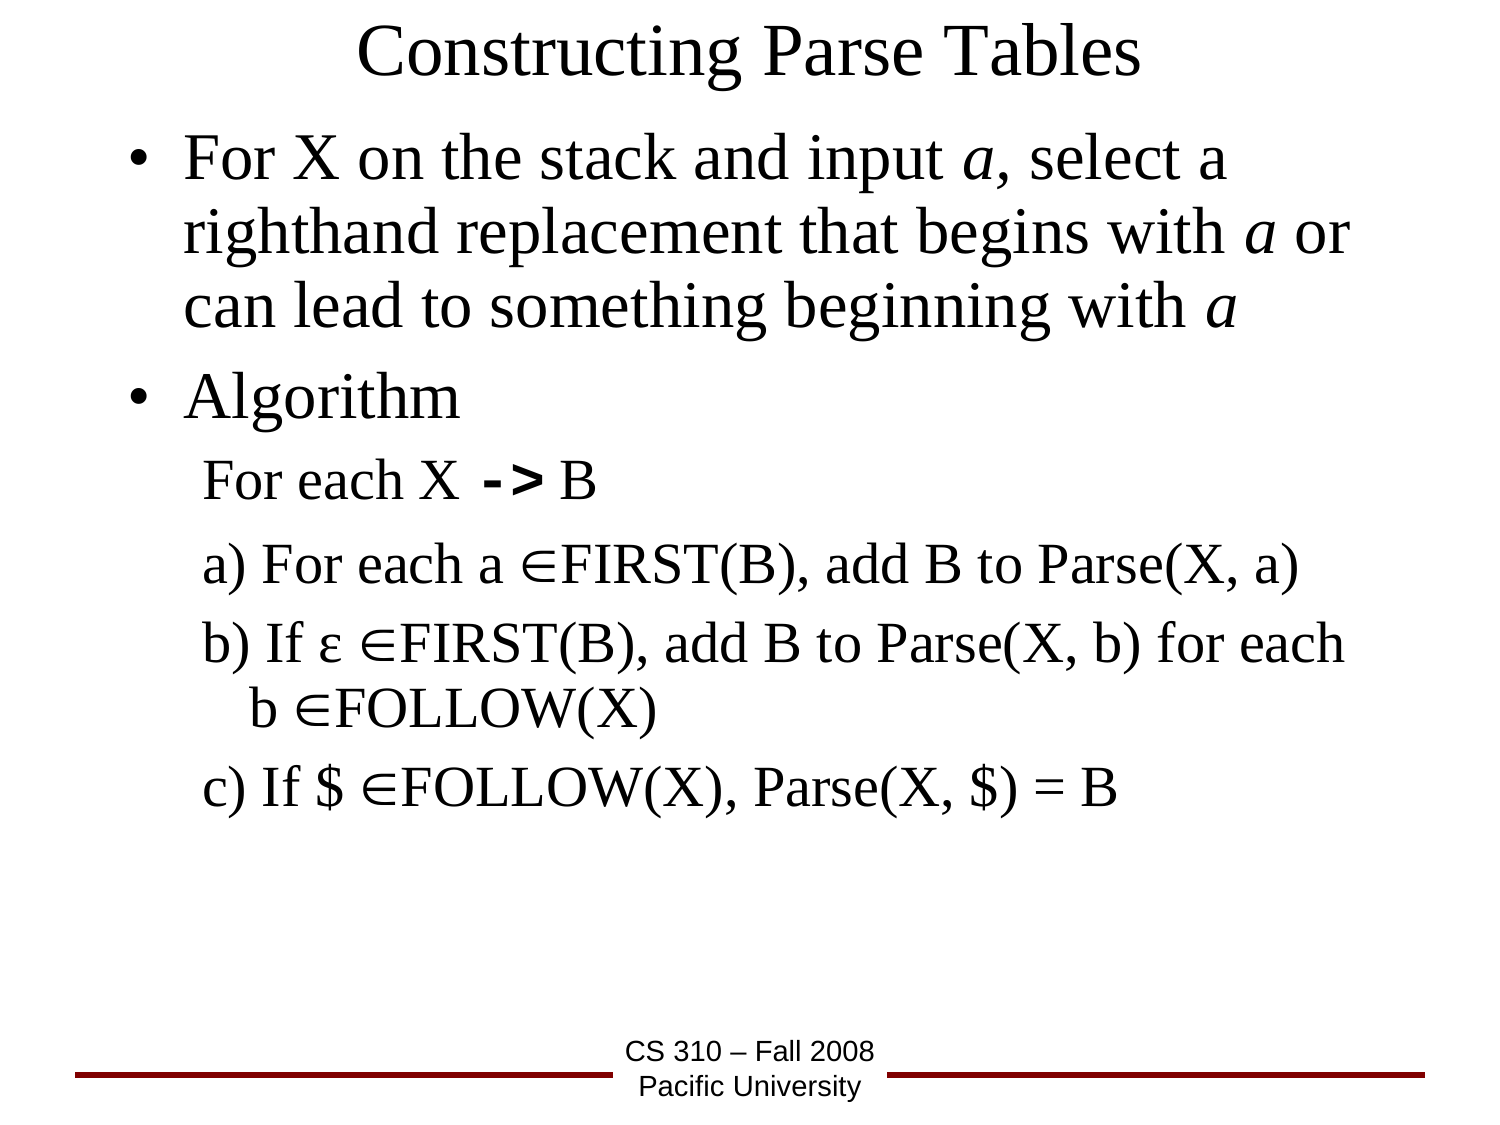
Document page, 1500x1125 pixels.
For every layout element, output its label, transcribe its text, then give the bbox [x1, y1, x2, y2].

list For X on the stack and input a, select a righthand replacement that begins with a or can lead to something beginning with a Algorithm For each X -> B a) For each a FIRST(B), add B to Parse(X, a) b) If ε FIRST(B), add B to Parse(X, b) for each b FOLLOW(X) c) If $ FOLLOW(X), Parse(X, $) = B [112, 112, 1388, 1001]
title Constructing Parse Tables [112, 0, 1388, 100]
